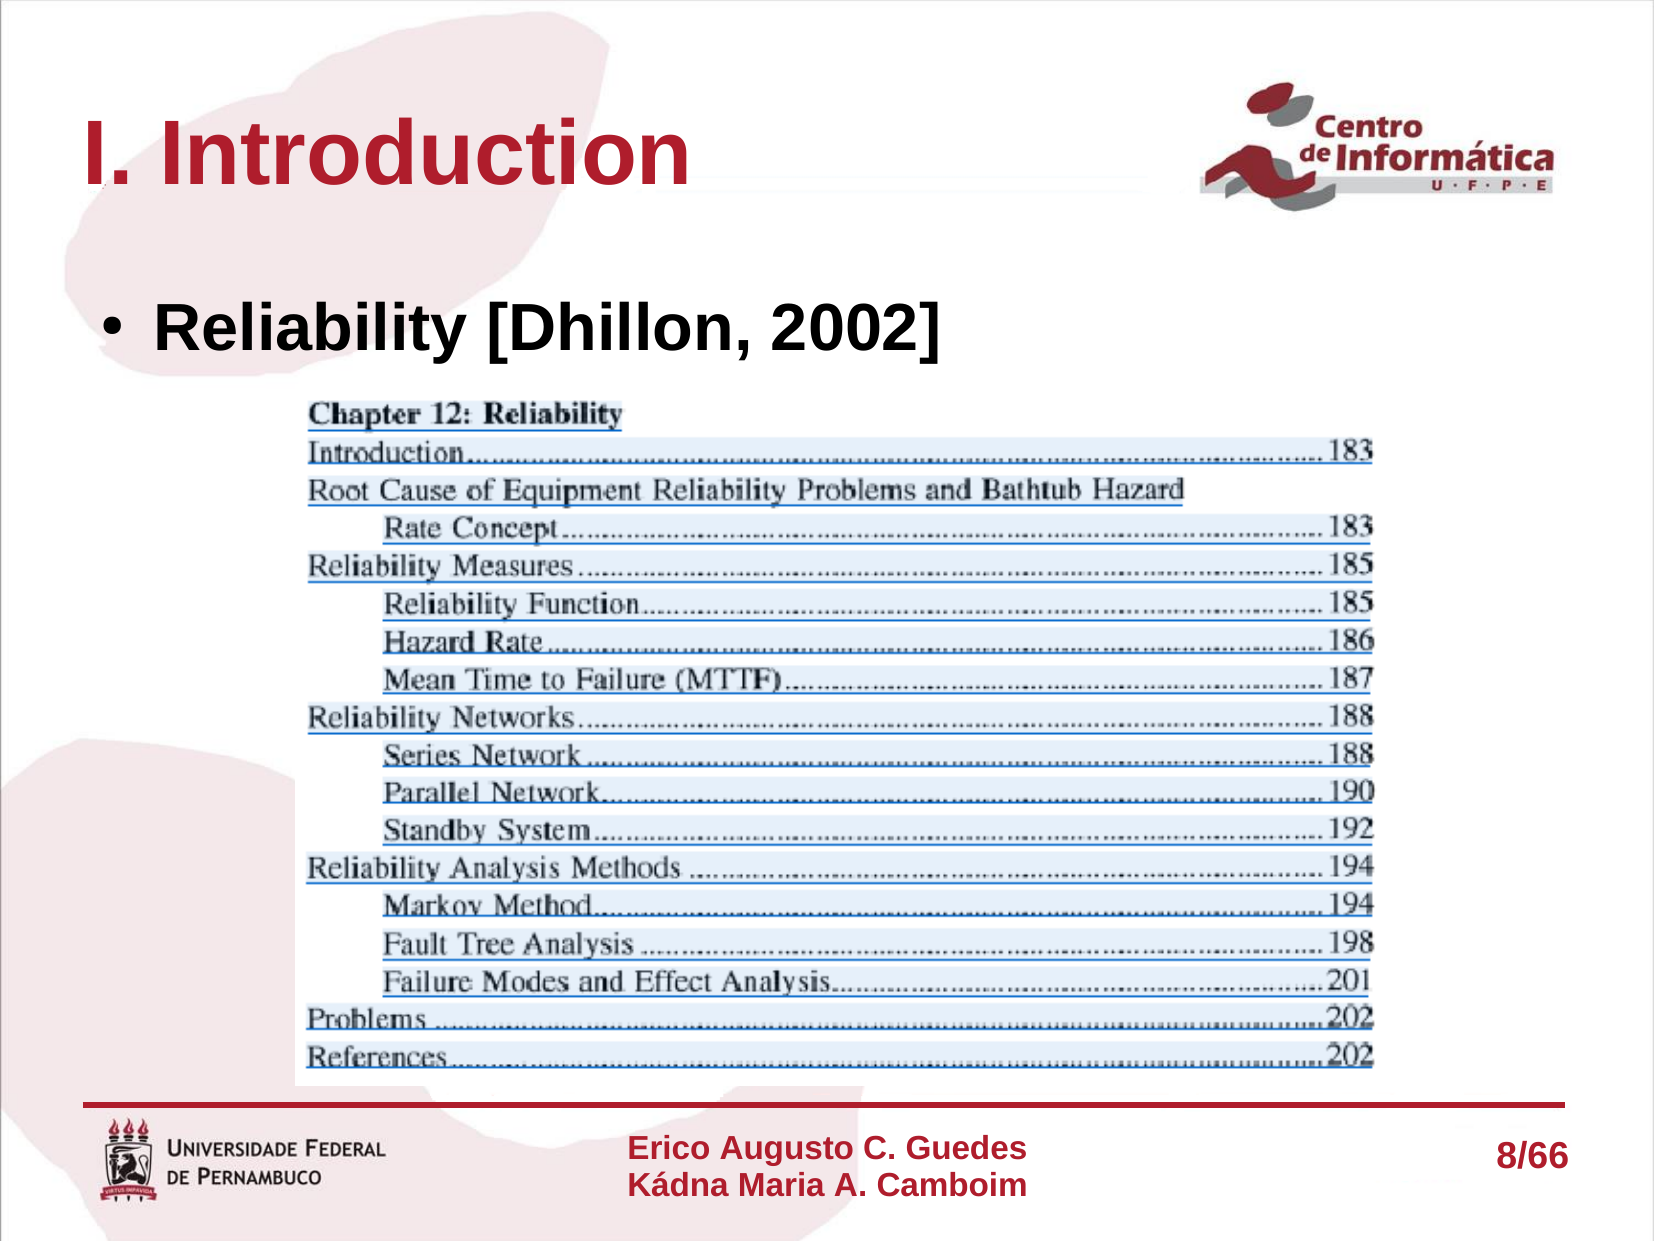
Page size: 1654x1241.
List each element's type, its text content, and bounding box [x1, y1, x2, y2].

title I. Introduction [82, 56, 1571, 250]
picture [0, 0, 1654, 1241]
list Reliability [Dhillon, 2002] [82, 290, 1571, 1094]
